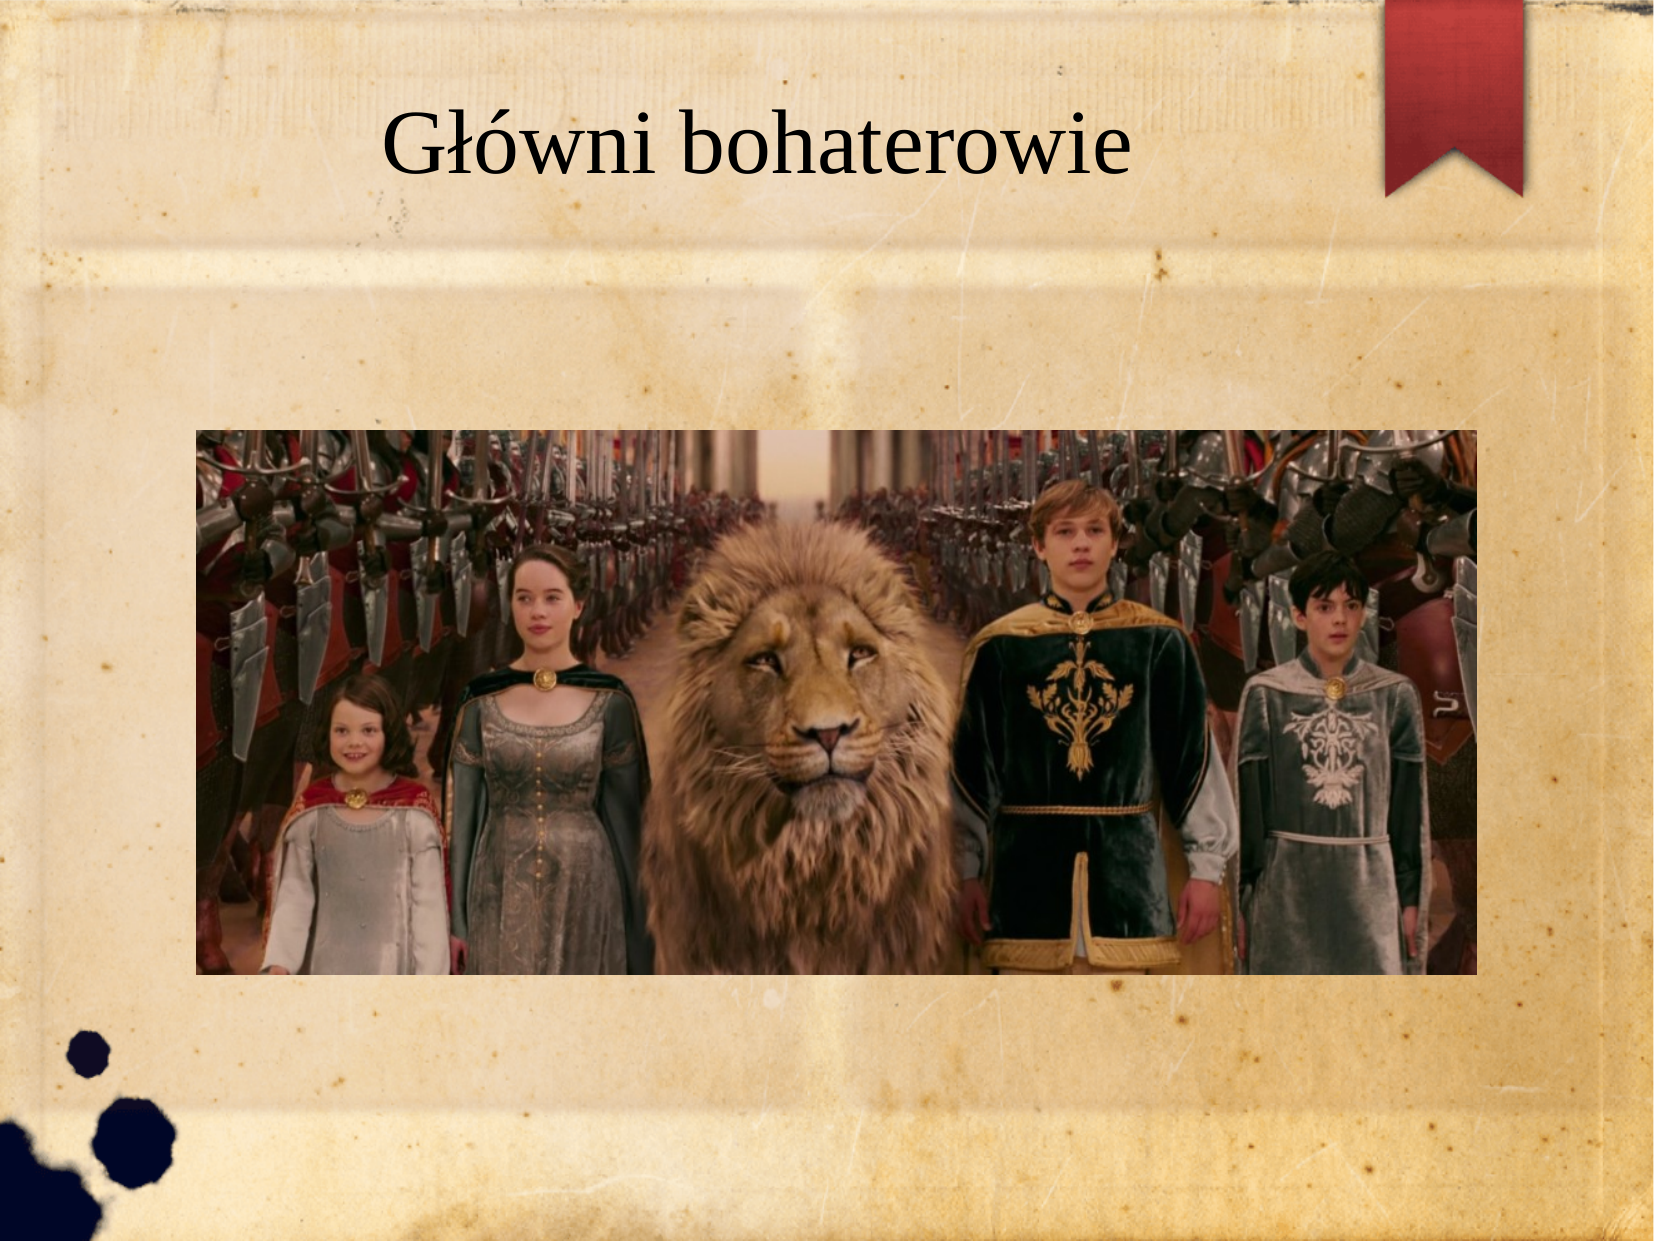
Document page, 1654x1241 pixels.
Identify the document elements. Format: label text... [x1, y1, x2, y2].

picture [0, 0, 1654, 1241]
title Główni bohaterowie [82, 49, 1347, 237]
